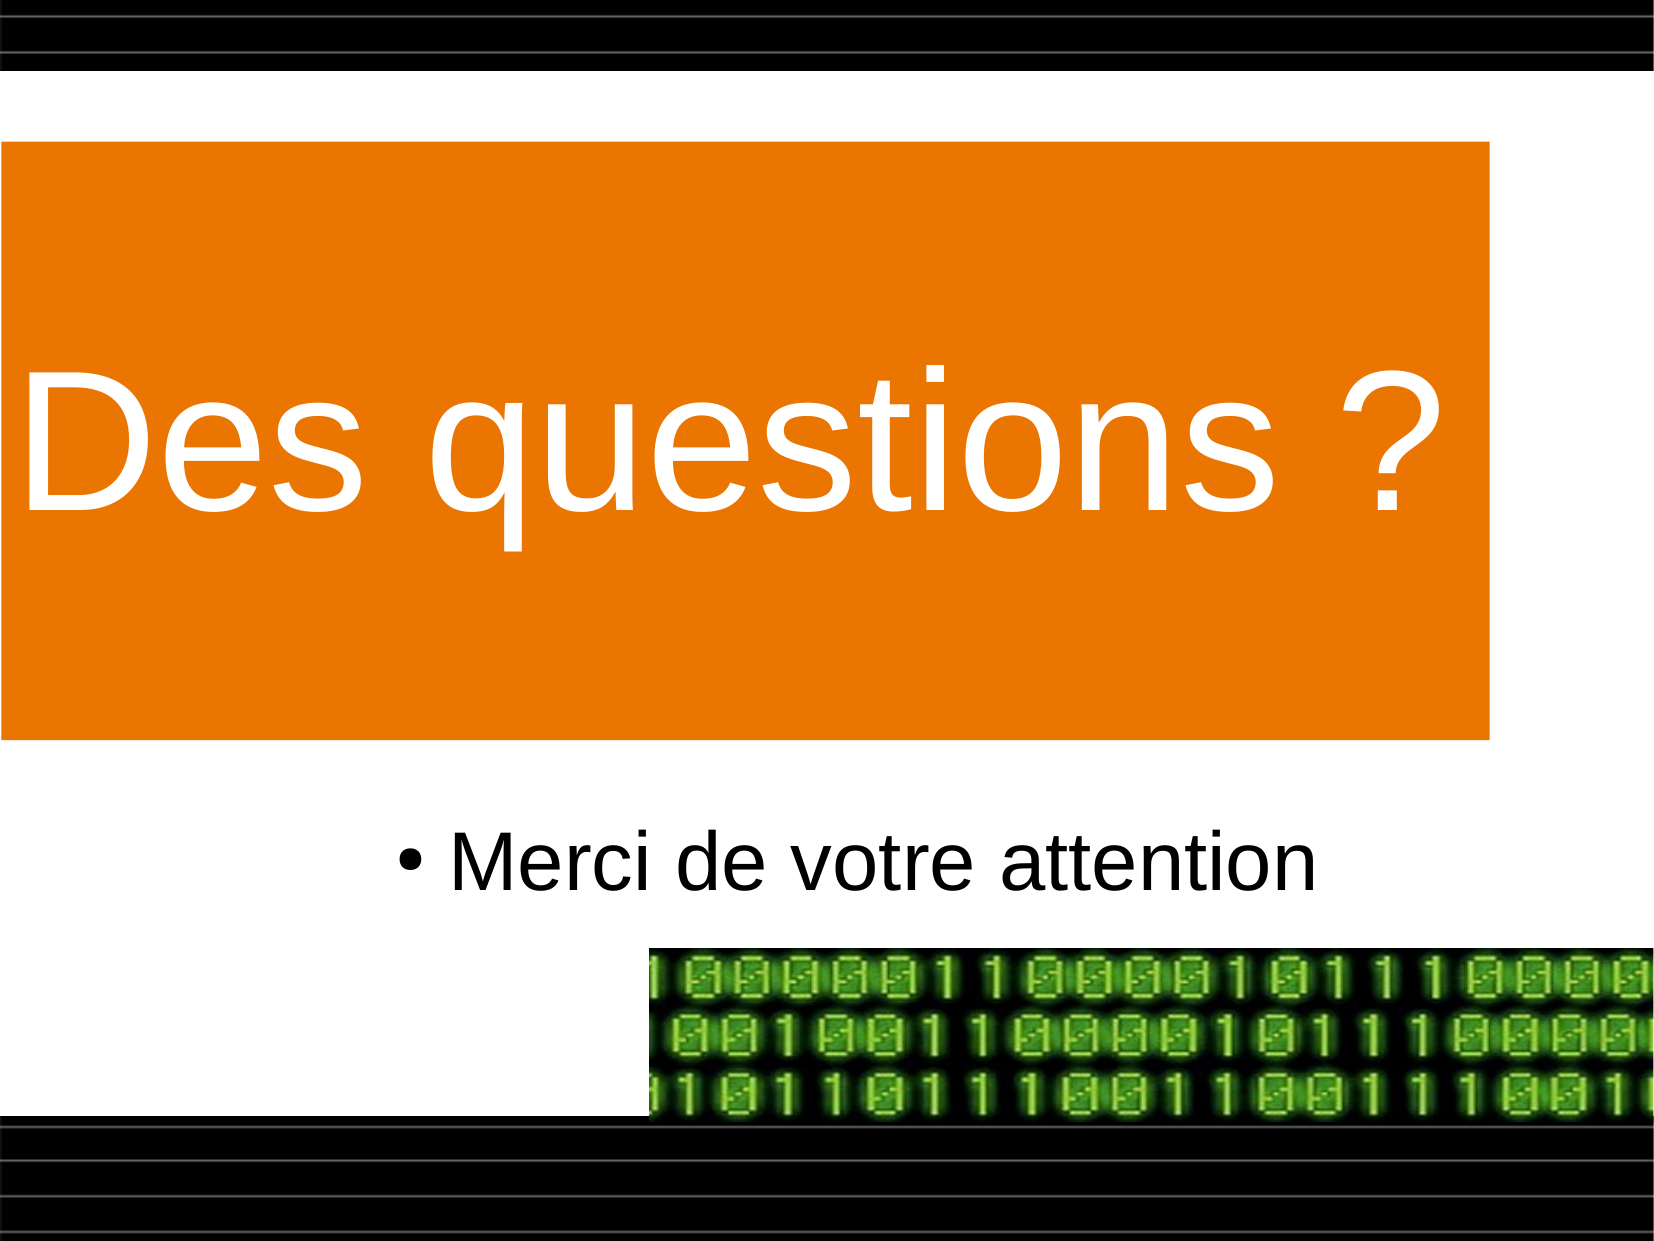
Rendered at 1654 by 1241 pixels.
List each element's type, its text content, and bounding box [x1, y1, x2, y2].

picture [0, 948, 1654, 1241]
list Merci de votre attention [377, 814, 1583, 922]
title Des questions ? [1, 141, 1490, 741]
picture [0, 0, 1654, 71]
